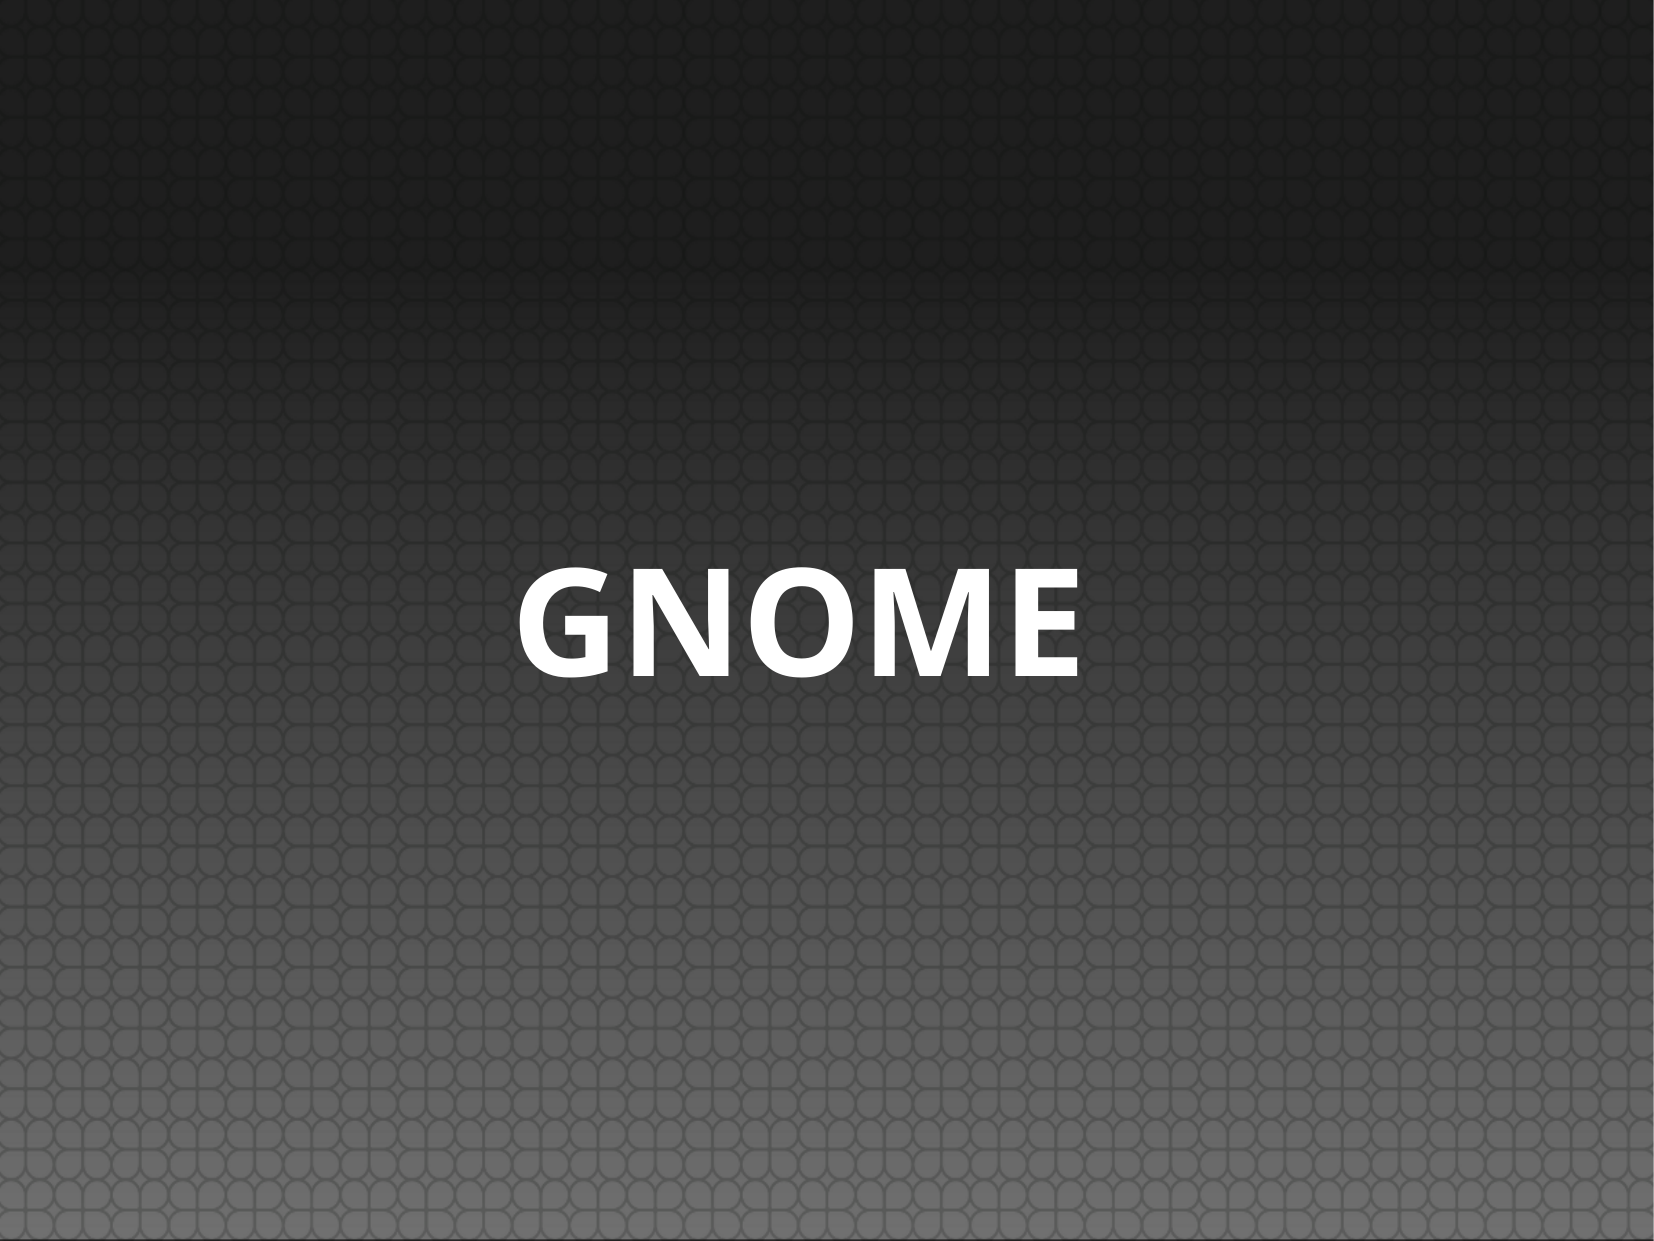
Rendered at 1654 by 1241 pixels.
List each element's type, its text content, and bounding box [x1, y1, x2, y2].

picture [0, 0, 1654, 1241]
title GNOME [75, 531, 1564, 707]
